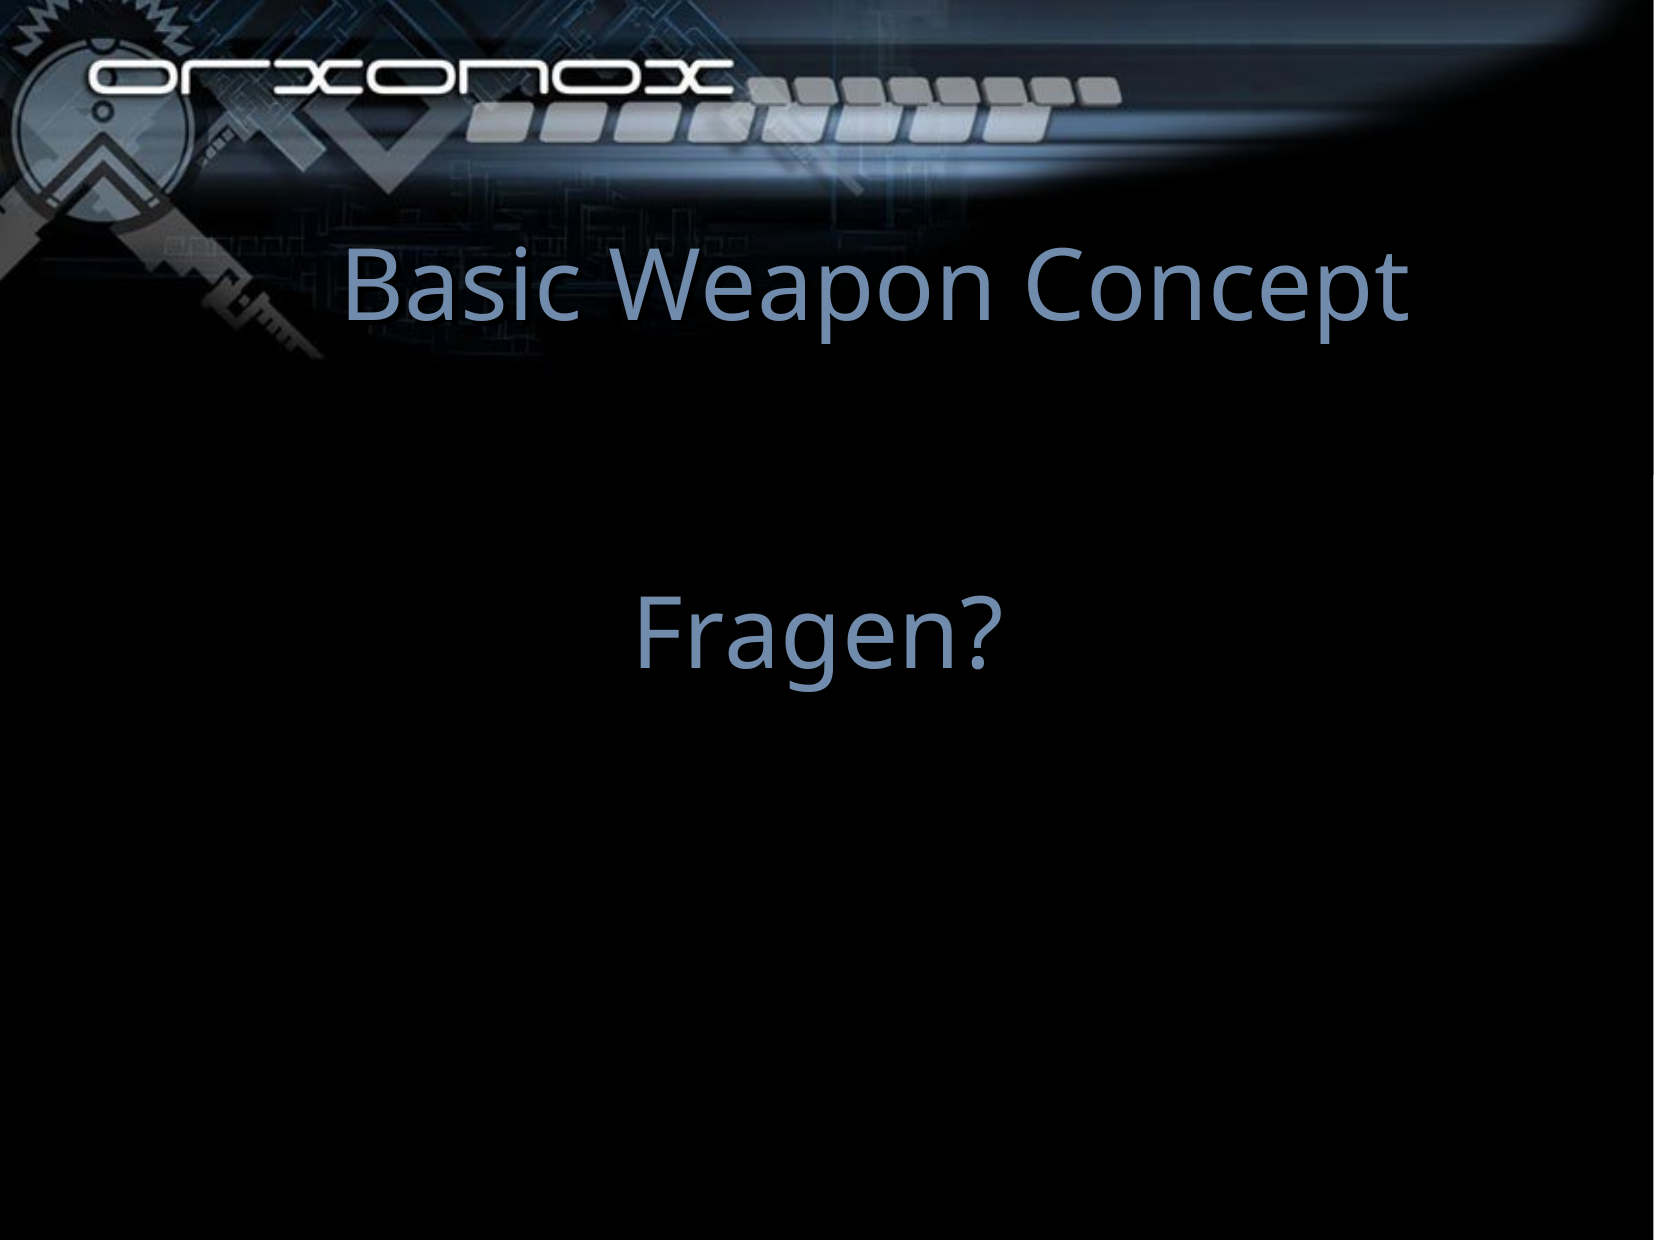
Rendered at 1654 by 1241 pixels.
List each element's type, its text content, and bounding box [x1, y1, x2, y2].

text_box Fragen? [271, 554, 1365, 686]
text_box Basic Weapon Concept [324, 205, 1536, 337]
picture [0, 0, 1654, 475]
